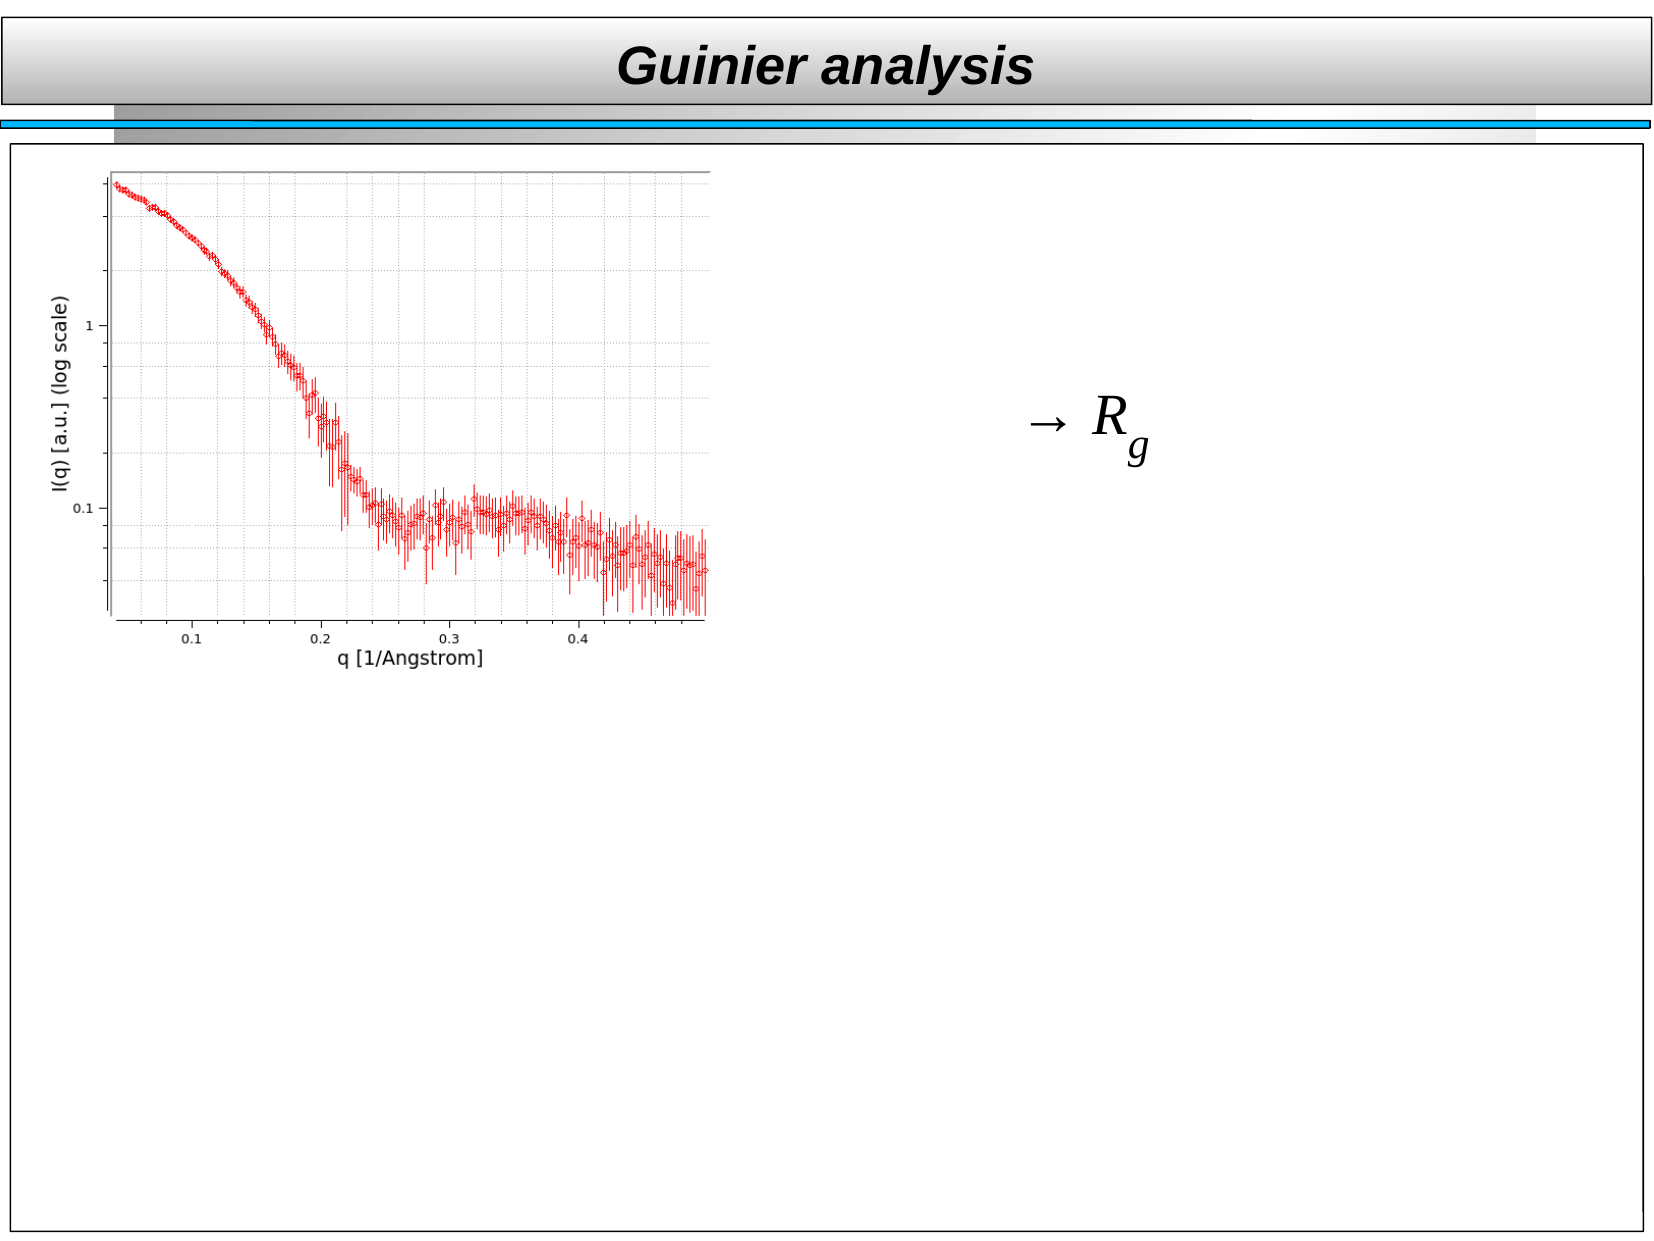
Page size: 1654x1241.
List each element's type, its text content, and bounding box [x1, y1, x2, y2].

text_box [0, 120, 1651, 129]
text_box → Rg [1005, 360, 1411, 476]
picture [45, 164, 722, 676]
text_box Guinier analysis [1, 17, 1652, 105]
